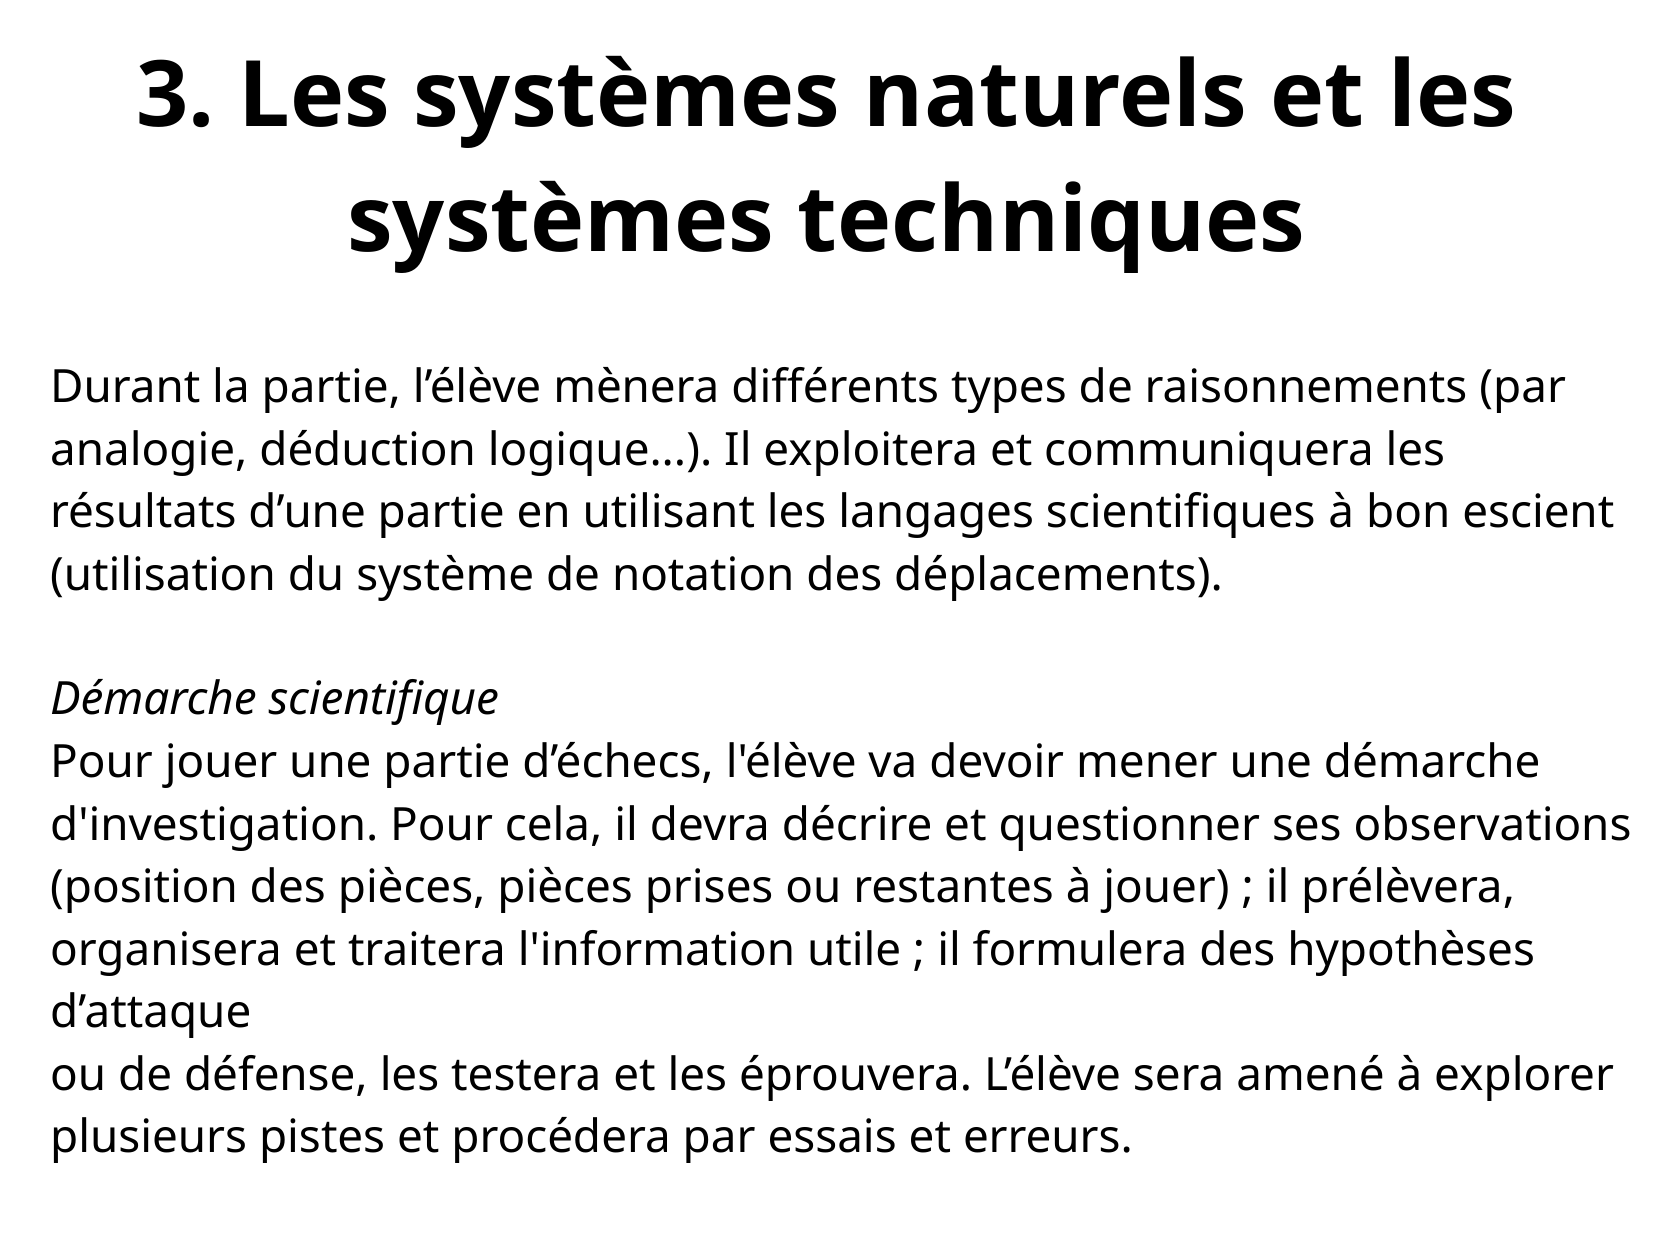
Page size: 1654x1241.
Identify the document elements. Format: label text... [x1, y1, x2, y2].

text_box Durant la partie, l’élève mènera différents types de raisonnements (par analogie, déduction logique...). Il exploitera et communiquera les résultats d’une partie en utilisant les langages scientifiques à bon escient (utilisation du système de notation des déplacements). Démarche scientifique Pour jouer une partie d’échecs, l'élève va devoir mener une démarche d'investigation. Pour cela, il devra décrire et questionner ses observations (position des pièces, pièces prises ou restantes à jouer) ; il prélèvera, organisera et traitera l'information utile ; il formulera des hypothèses d’attaque ou de défense, les testera et les éprouvera. L’élève sera amené à explorer plusieurs pistes et procédera par essais et erreurs. [35, 283, 1654, 1158]
title 3. Les systèmes naturels et les systèmes techniques [82, 49, 1571, 257]
